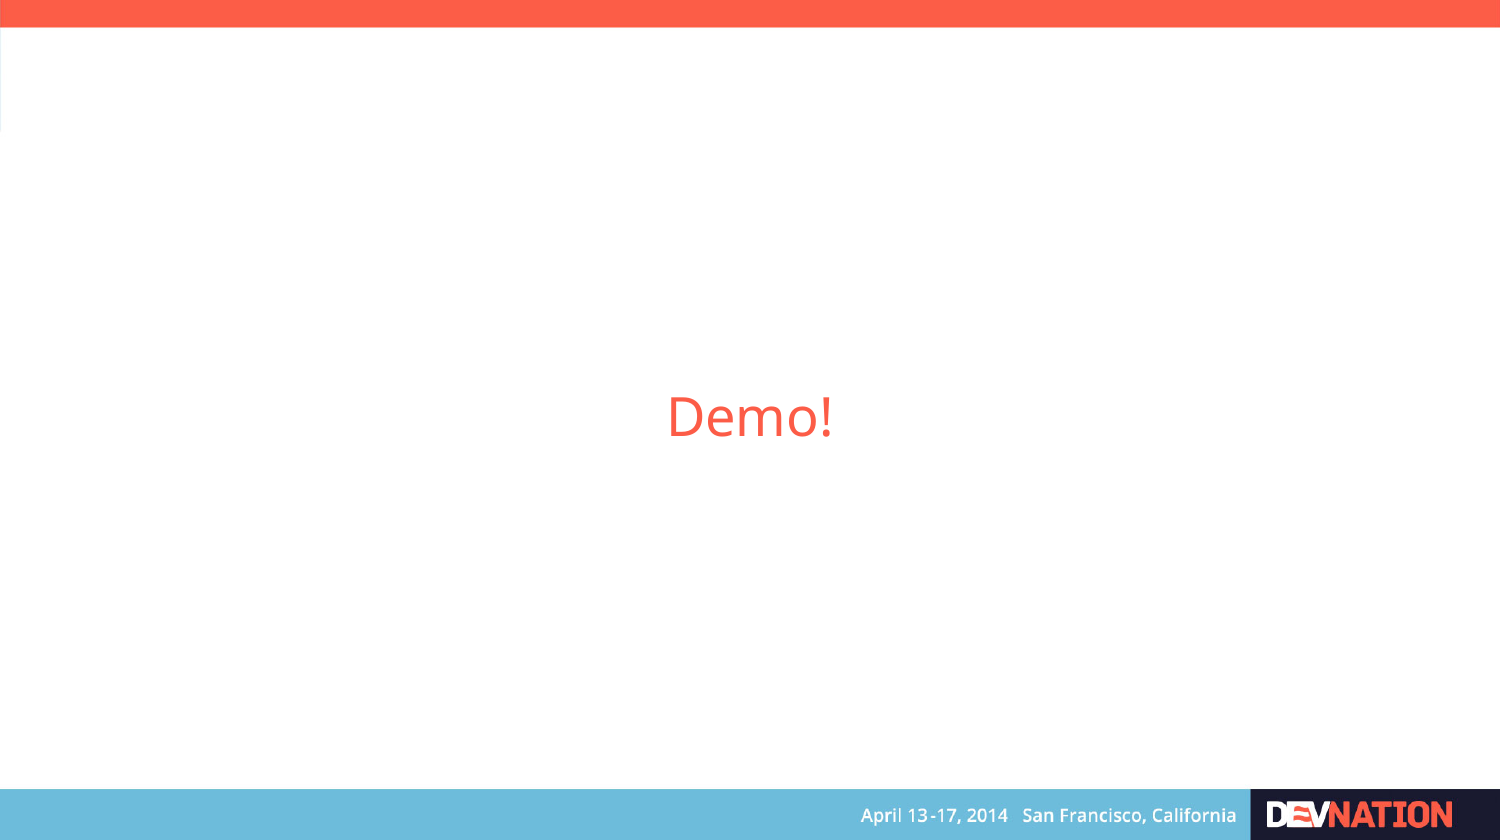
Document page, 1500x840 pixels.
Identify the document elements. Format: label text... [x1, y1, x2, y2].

title Demo! [75, 345, 1425, 486]
picture [0, 0, 1500, 840]
